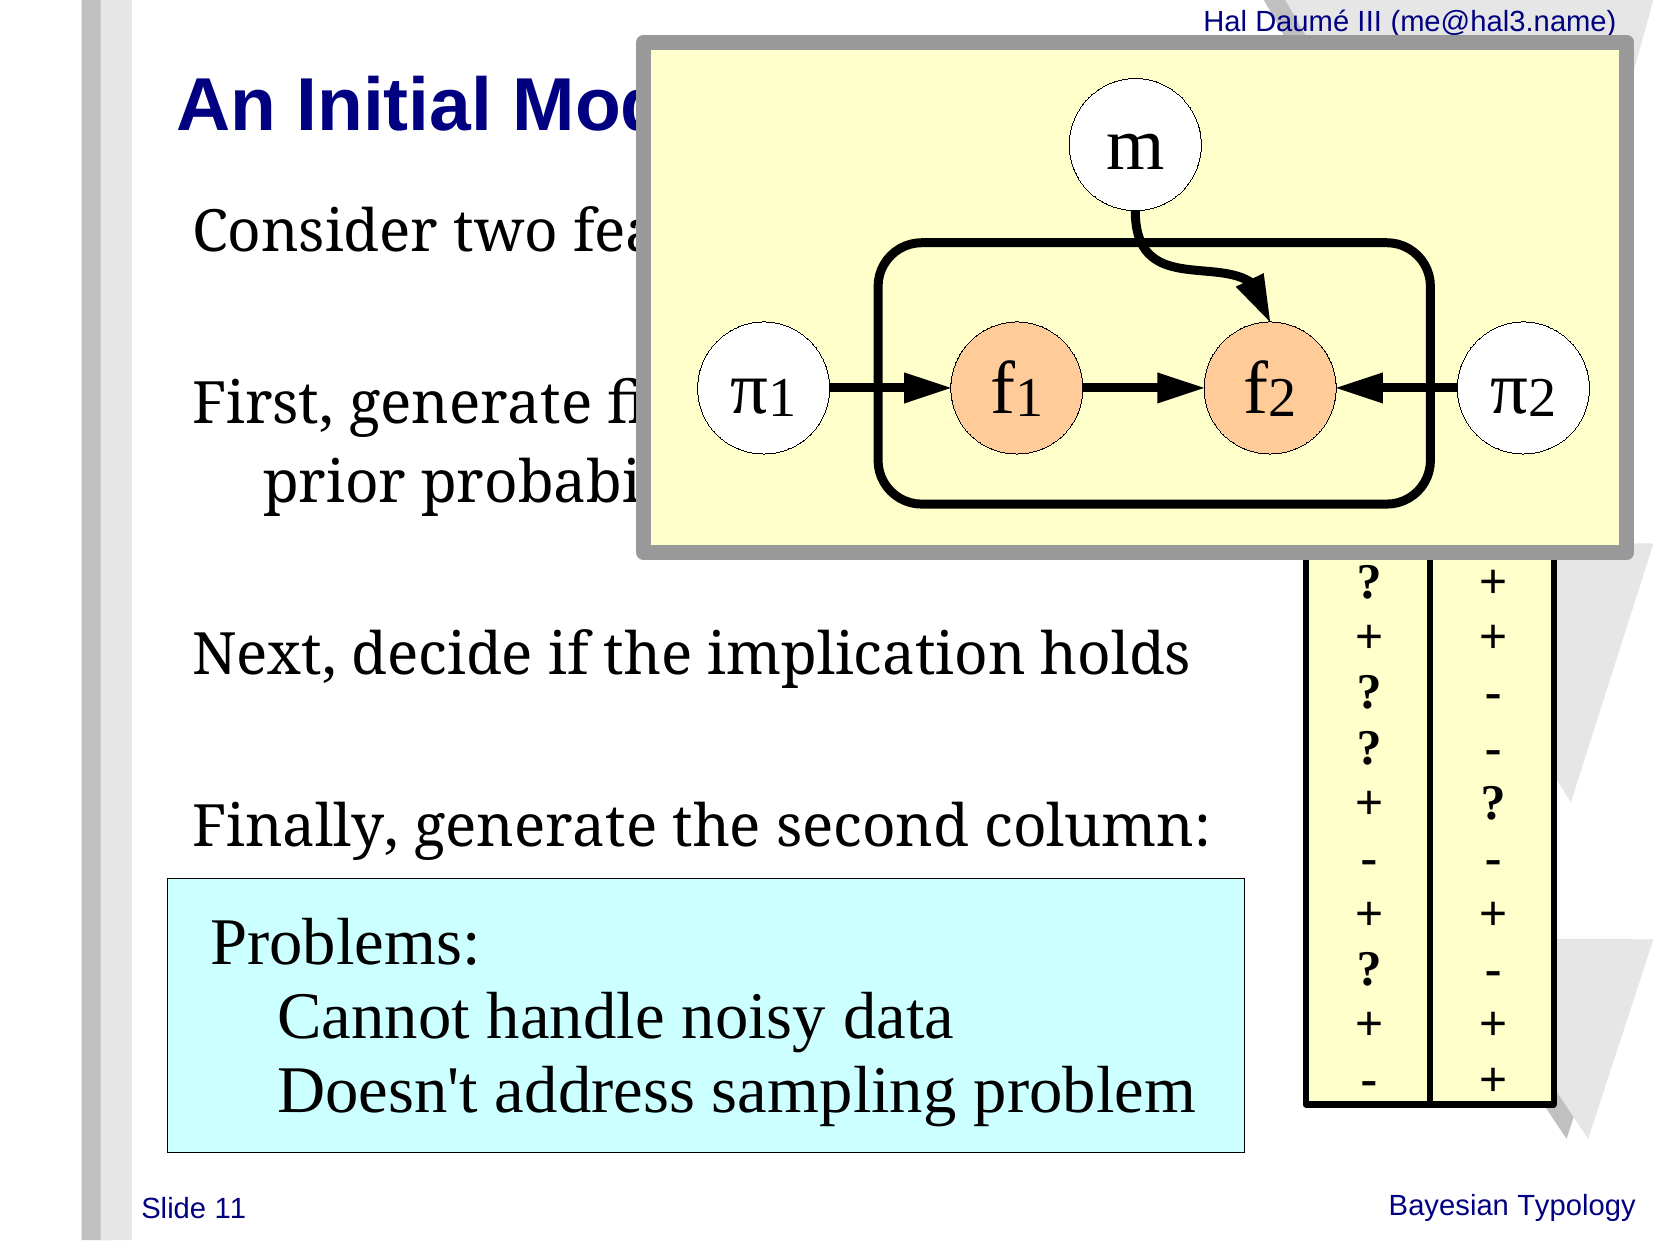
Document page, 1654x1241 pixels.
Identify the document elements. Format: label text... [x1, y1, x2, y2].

text_box π2 [1457, 321, 1590, 455]
list Consider two features --> 2xN matrix First, generate first column with prior probability π1 Next, decide if the implication holds Finally, generate the second column: With probability π2 if feature 1 is not “+” or if the implication doesn't hold Forced to be “+” otherwise [180, 188, 1512, 1127]
text_box f1 [950, 321, 1083, 455]
text_box Problems: Cannot handle noisy data Doesn't address sampling problem [167, 878, 1245, 1153]
text_box + + - + + ? + ? ? + - + ? + - [1311, 553, 1428, 1107]
text_box [643, 42, 1627, 1105]
text_box + ? + - + + + - - ? - + - + + [1435, 553, 1552, 1107]
text_box m [1069, 78, 1202, 211]
title An Initial Model [176, 44, 643, 166]
text_box π1 [697, 321, 830, 455]
text_box f2 [1204, 321, 1337, 455]
